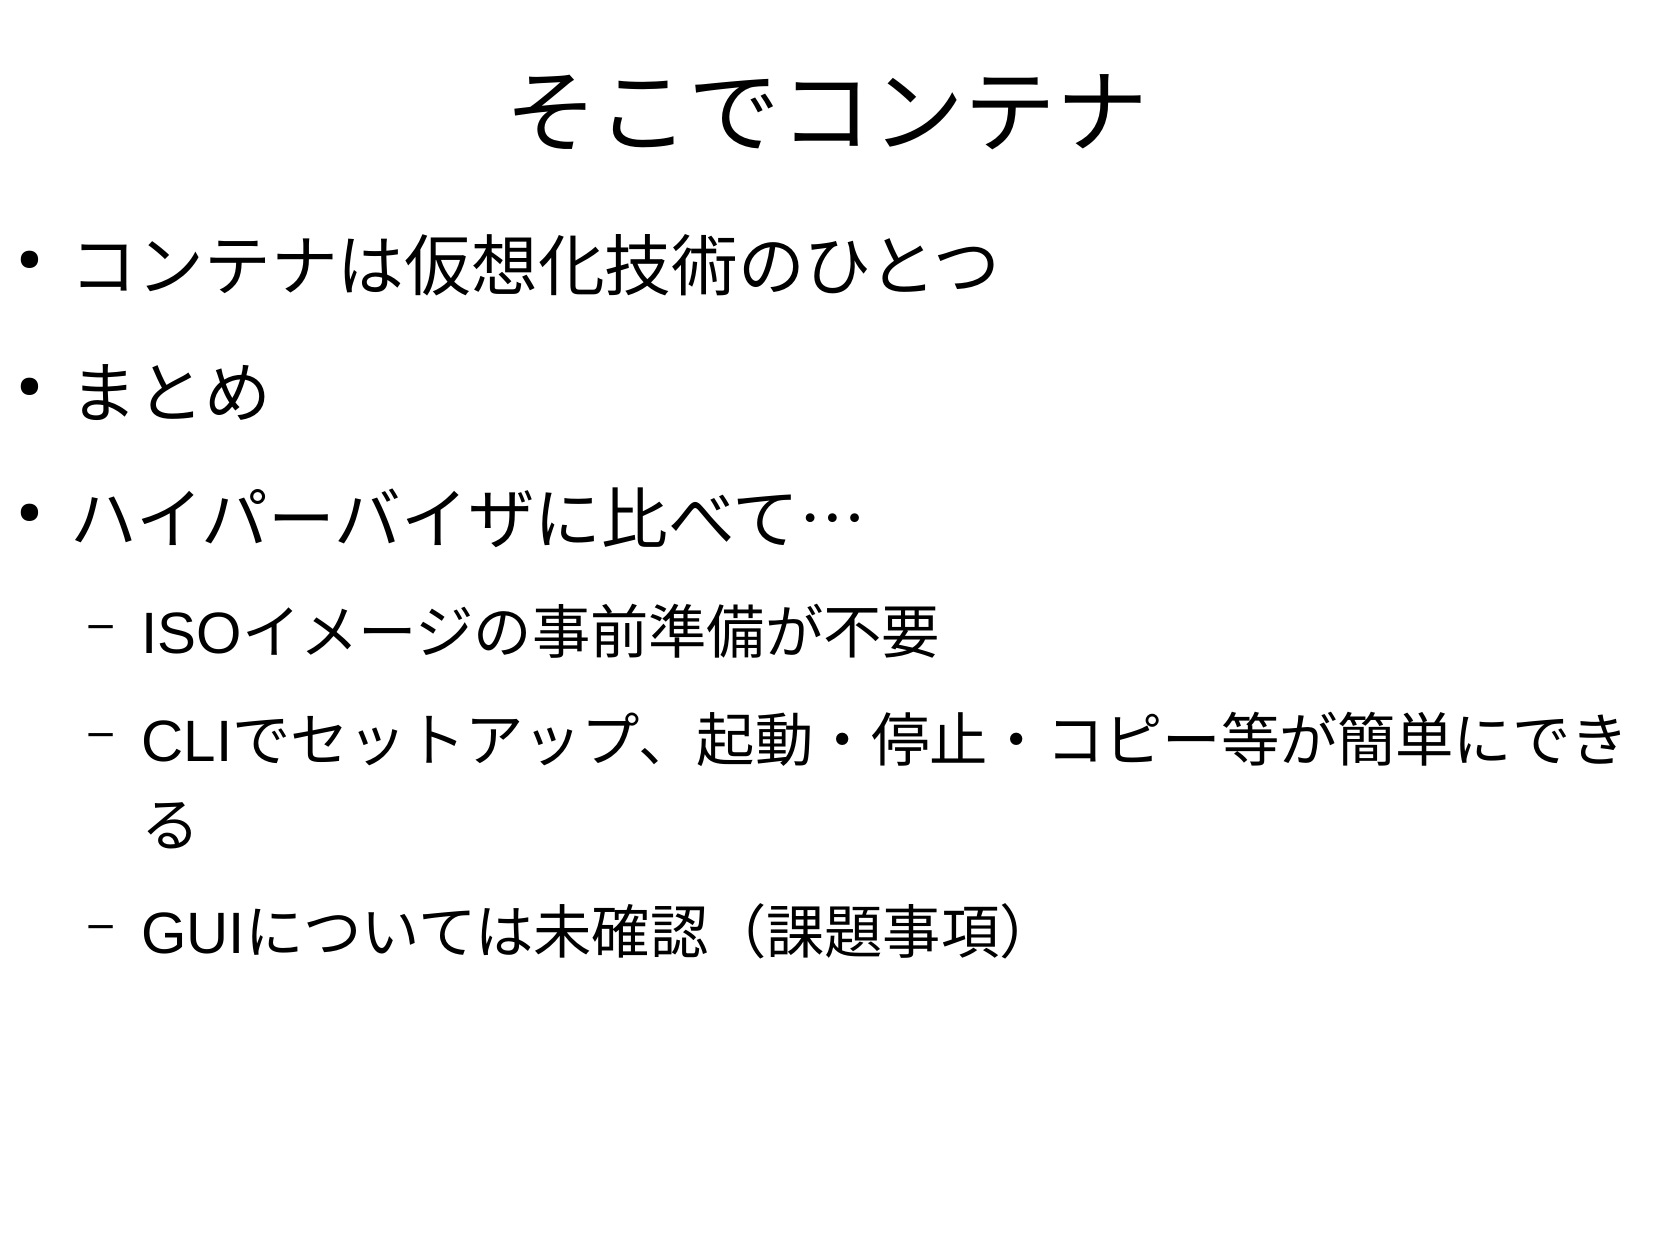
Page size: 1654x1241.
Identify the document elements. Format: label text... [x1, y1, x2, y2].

list コンテナは仮想化技術のひとつ まとめ ハイパーバイザに比べて… ISOイメージの事前準備が不要 CLIでセットアップ、起動・停止・コピー等が簡単にできる GUIについては未確認（課題事項） [0, 213, 1642, 1178]
title そこでコンテナ [0, 2, 1654, 210]
